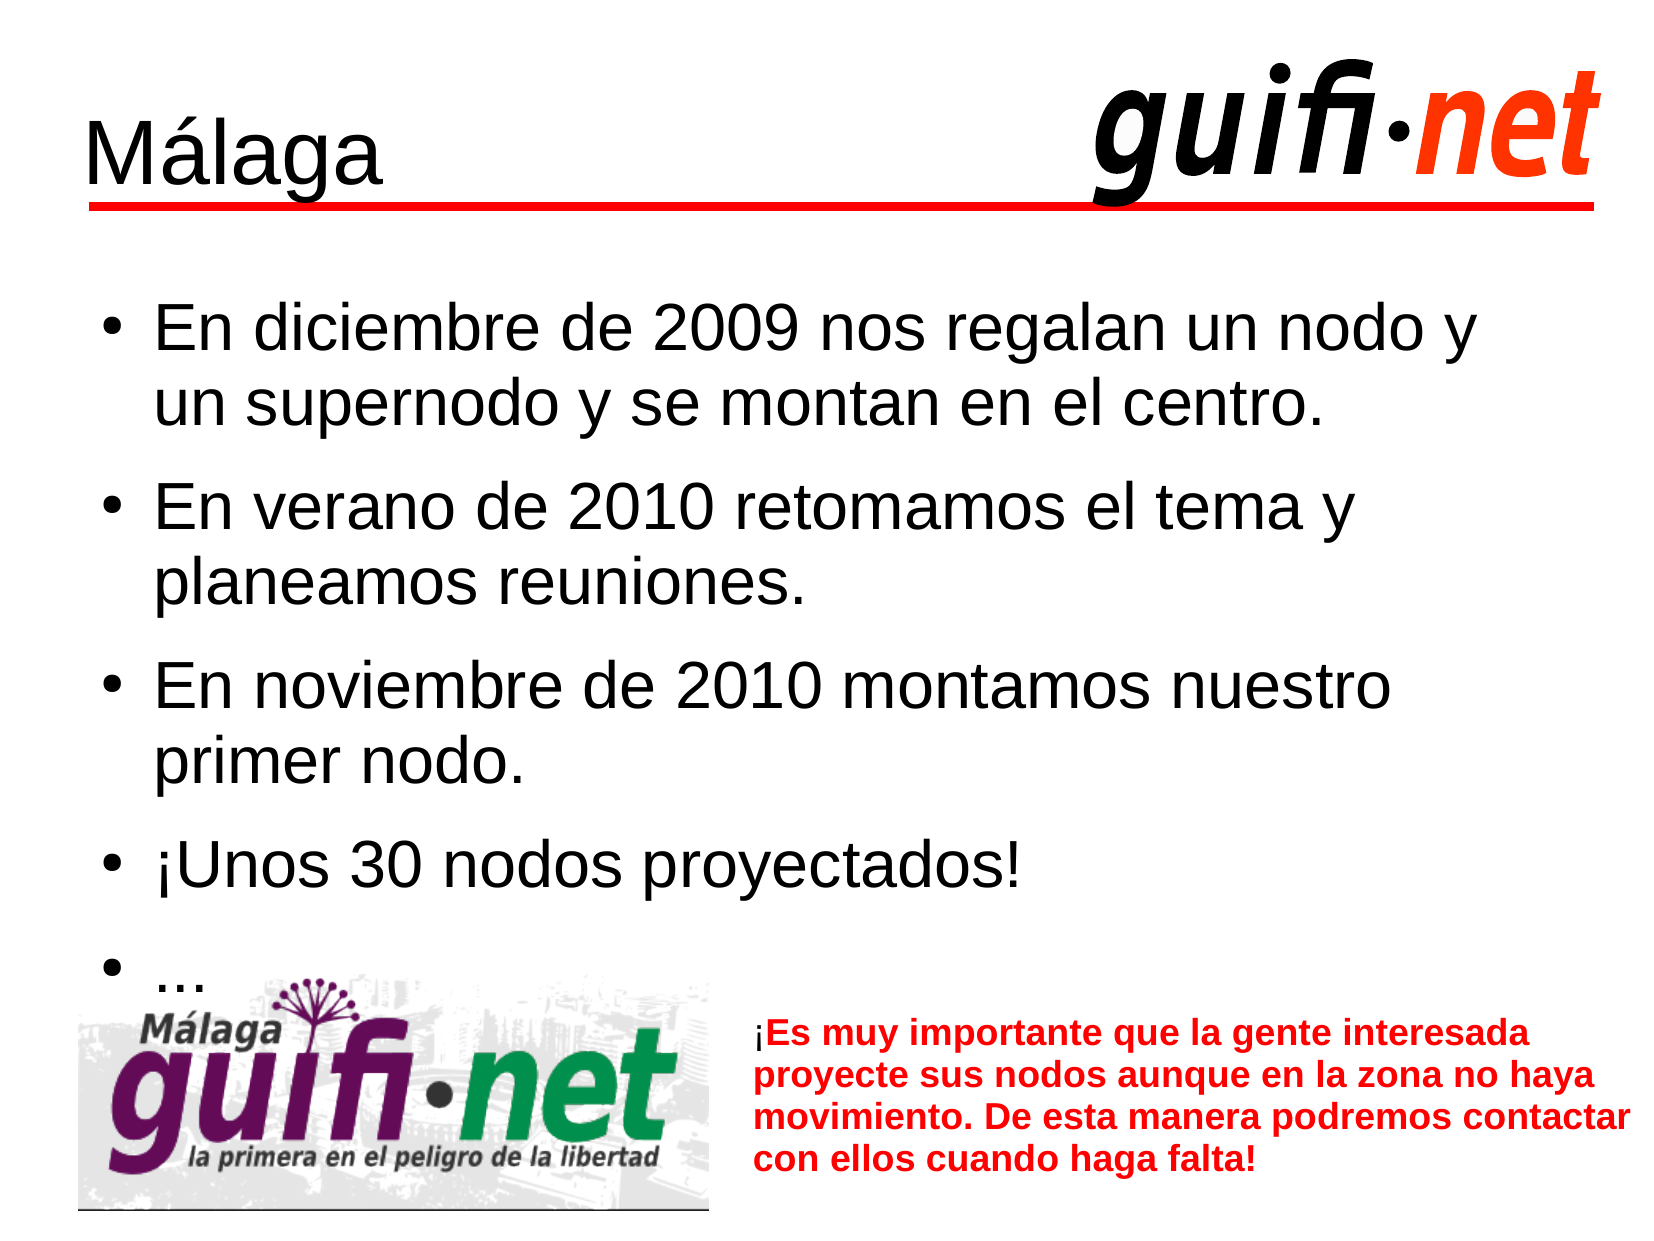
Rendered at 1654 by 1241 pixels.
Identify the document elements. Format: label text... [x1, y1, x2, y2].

text_box ¡Es muy importante que la gente interesada proyecte sus nodos aunque en la zona no haya movimiento. De esta manera podremos contactar con ellos cuando haga falta! [738, 1003, 1654, 1187]
picture [78, 974, 709, 1211]
list En diciembre de 2009 nos regalan un nodo y un supernodo y se montan en el centro. En verano de 2010 retomamos el tema y planeamos reuniones. En noviembre de 2010 montamos nuestro primer nodo. ¡Unos 30 nodos proyectados! ... [82, 290, 1571, 1109]
title Málaga [82, 49, 1571, 257]
